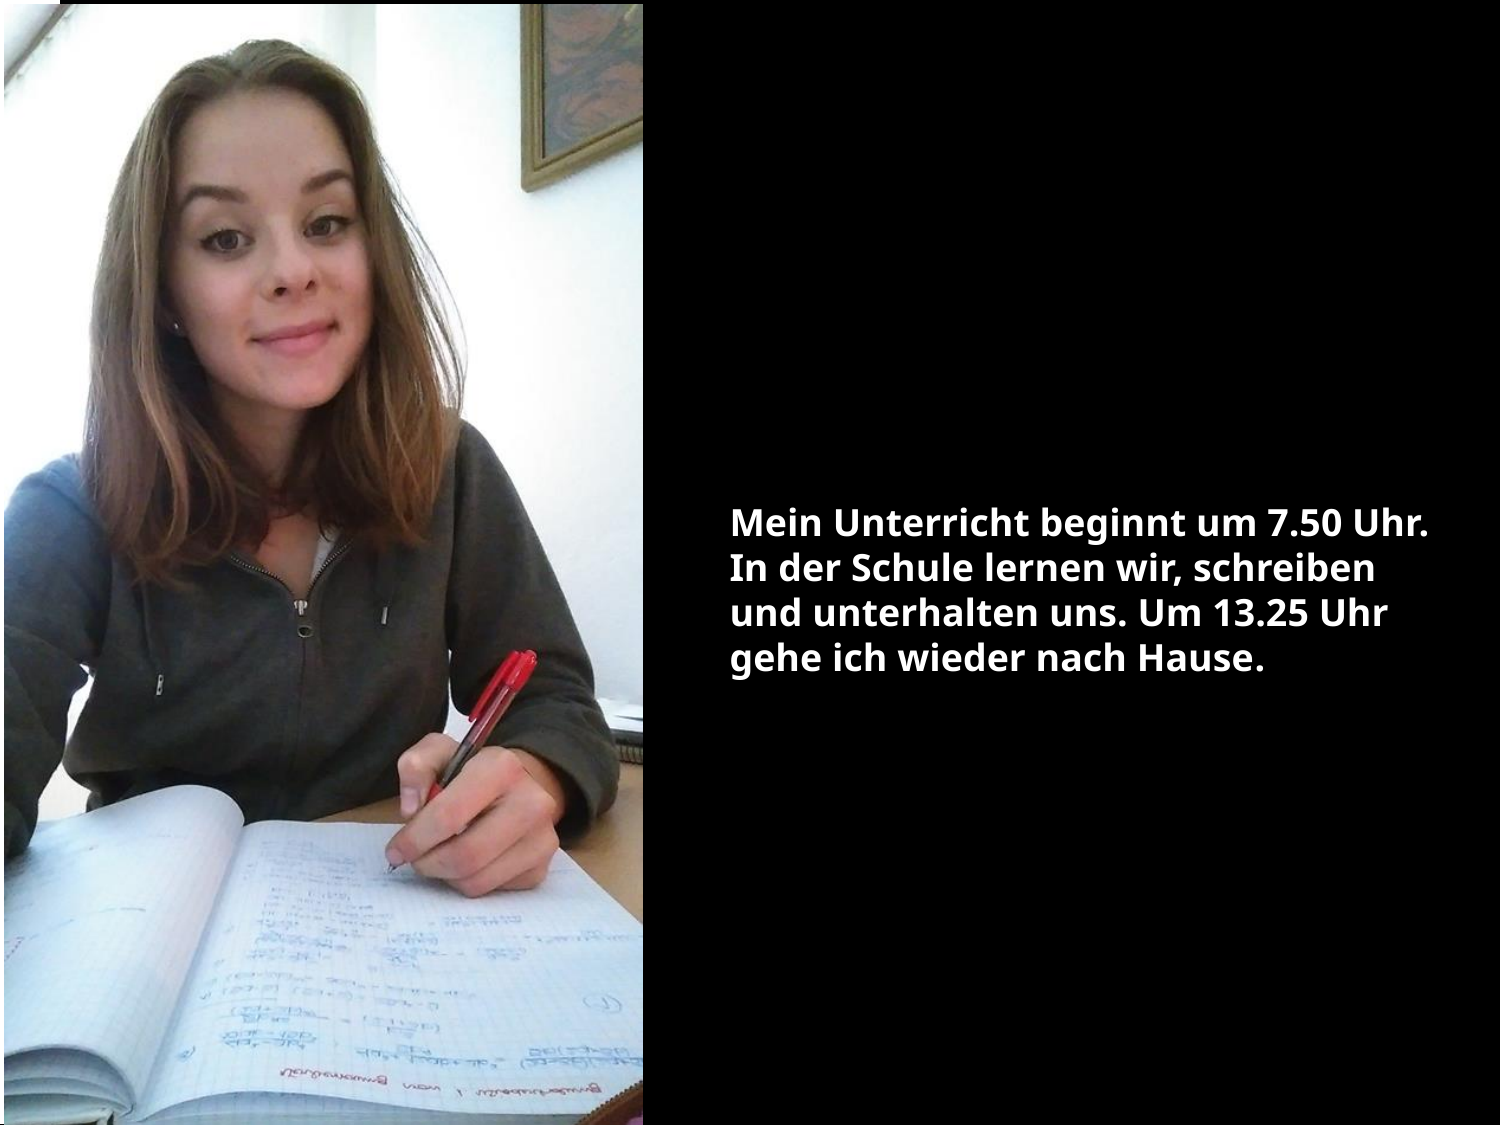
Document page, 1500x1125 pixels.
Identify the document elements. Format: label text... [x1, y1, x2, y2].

picture [4, 4, 643, 1125]
text_box Mein Unterricht beginnt um 7.50 Uhr. In der Schule lernen wir, schreiben und unterhalten uns. Um 13.25 Uhr gehe ich wieder nach Hause. [714, 491, 1459, 689]
